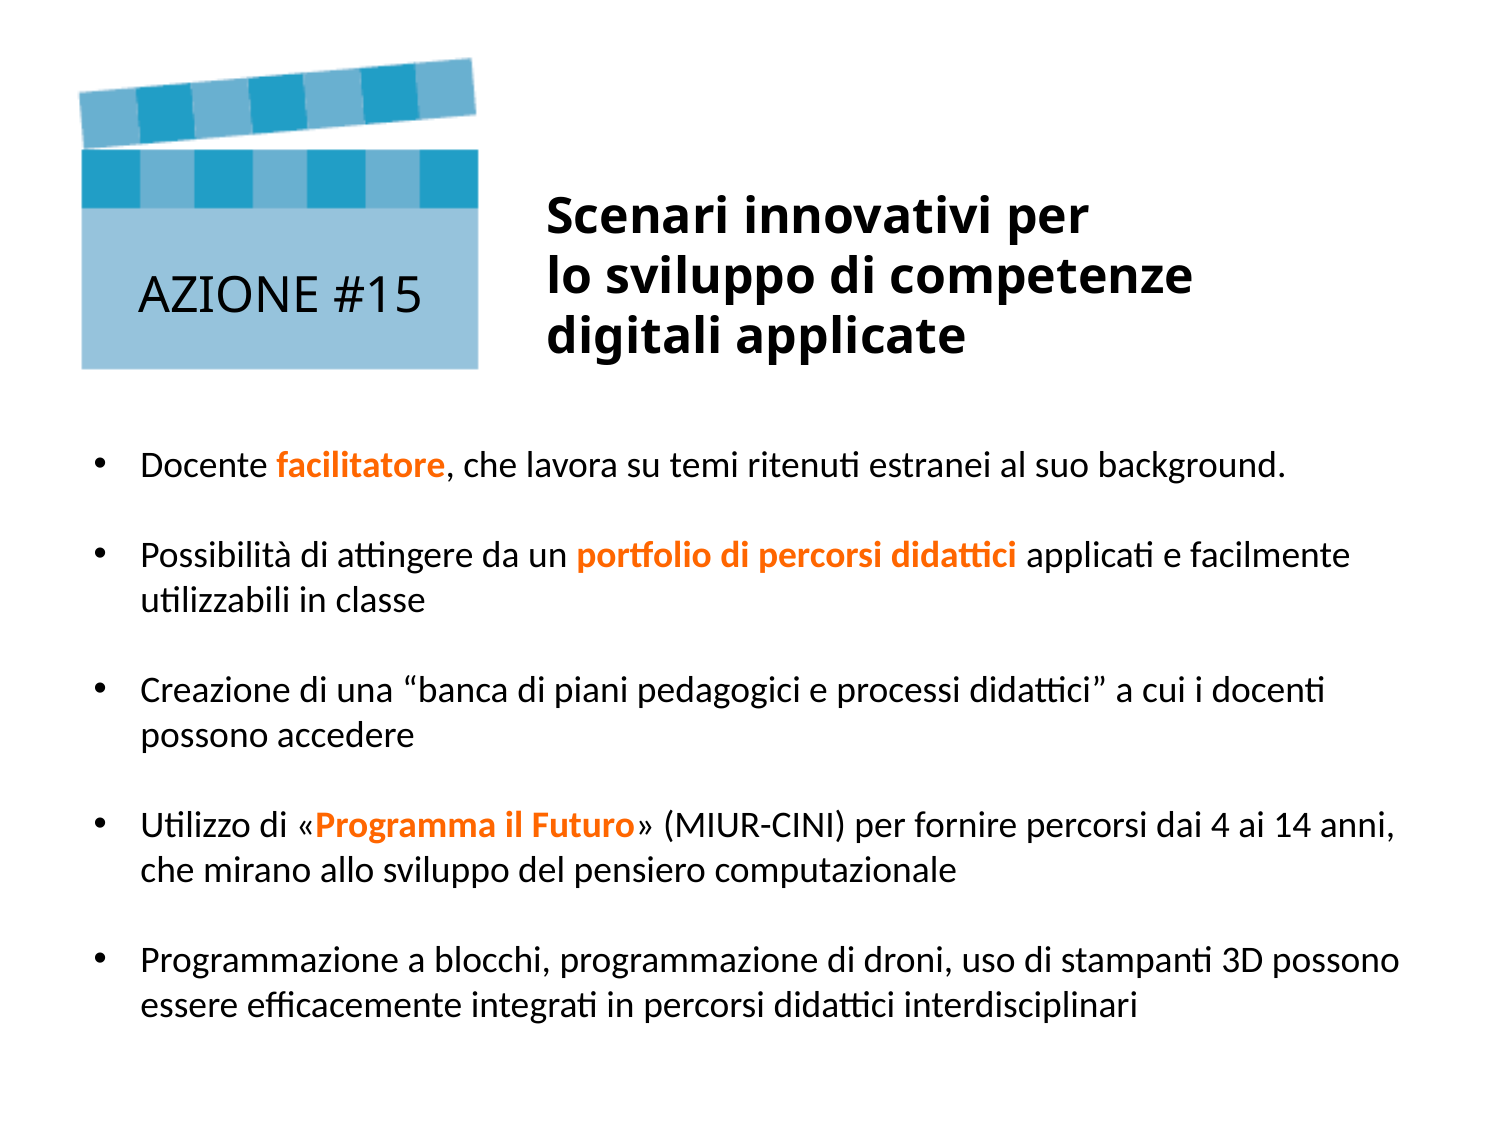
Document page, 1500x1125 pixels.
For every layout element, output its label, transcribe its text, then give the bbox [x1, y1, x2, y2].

text_box Scenari innovativi per lo sviluppo di competenze digitali applicate [531, 176, 1282, 371]
picture [76, 54, 485, 374]
text_box Docente facilitatore, che lavora su temi ritenuti estranei al suo background. Possibilità di attingere da un portfolio di percorsi didattici applicati e facilmente utilizzabili in classe Creazione di una “banca di piani pedagogici e processi didattici” a cui i docenti possono accedere Utilizzo di «Programma il Futuro» (MIUR-CINI) per fornire percorsi dai 4 ai 14 anni, che mirano allo sviluppo del pensiero computazionale Programmazione a blocchi, programmazione di droni, uso di stampanti 3D possono essere efficacemente integrati in percorsi didattici interdisciplinari [78, 432, 1436, 1033]
text_box AZIONE #15 [123, 255, 438, 331]
